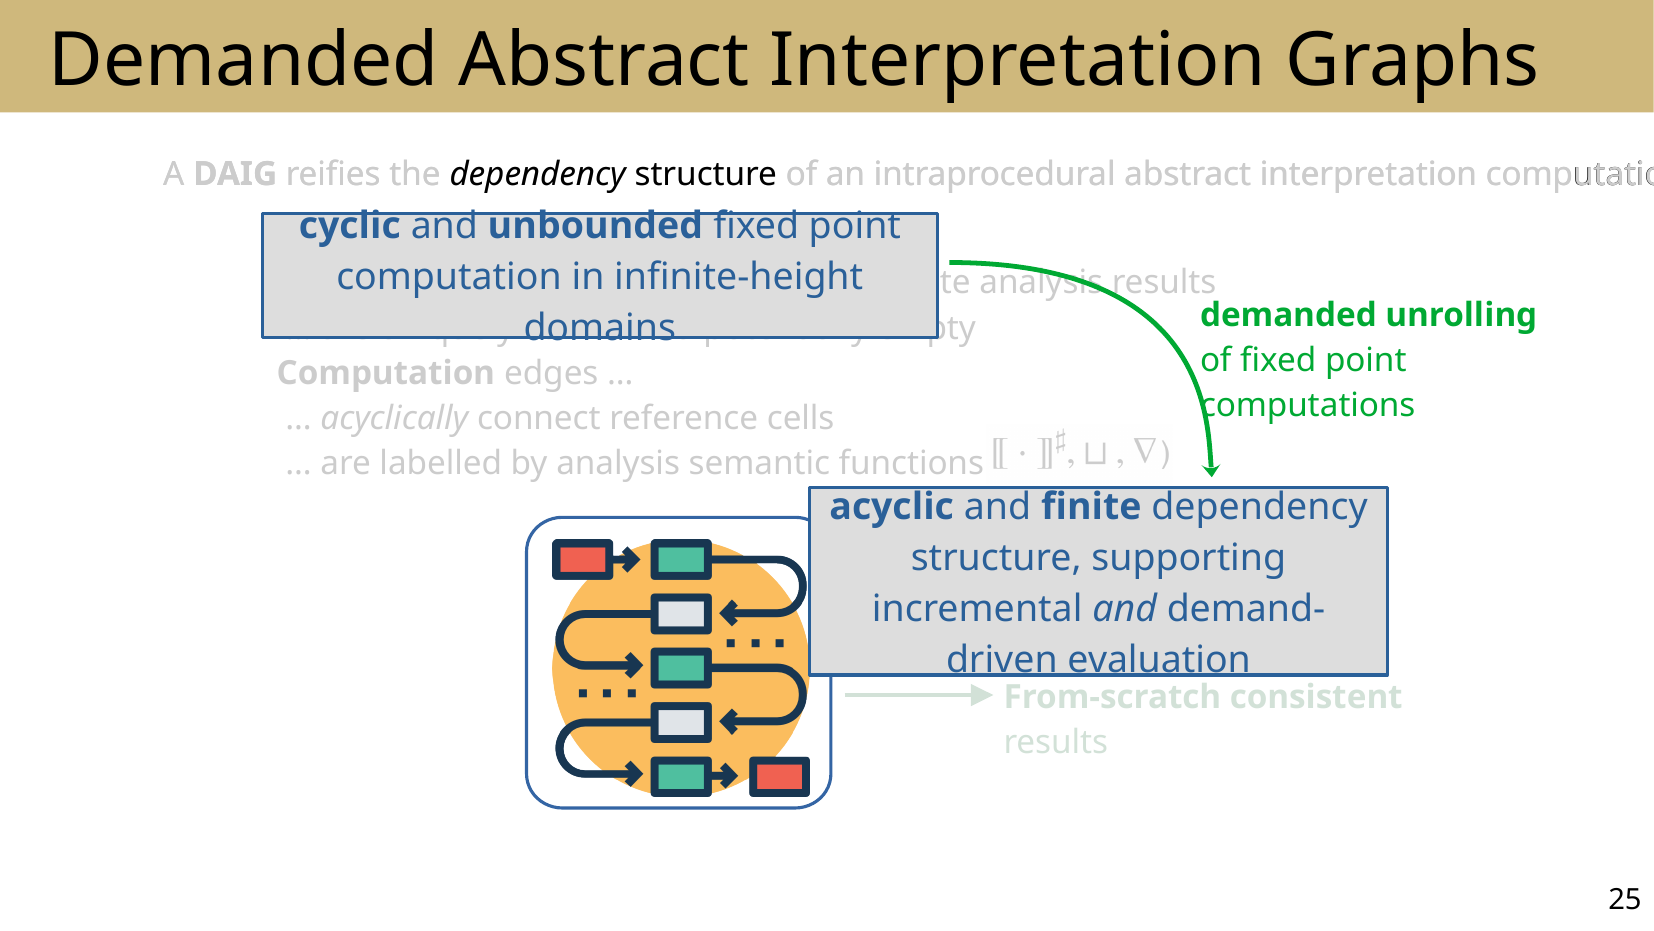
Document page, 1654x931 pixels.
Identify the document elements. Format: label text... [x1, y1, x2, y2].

text_box A DAIG reifies the dependency structure of an intraprocedural abstract interpretation computation [163, 150, 1542, 197]
text_box acyclic and finite dependency structure, supporting incremental and demand-driven evaluation [809, 487, 1388, 676]
text_box ??? [526, 517, 831, 808]
text_box cyclic and unbounded fixed point computation in infinite-height domains [262, 213, 938, 338]
text_box demanded unrolling of fixed point computations [1200, 290, 1576, 488]
picture [552, 539, 810, 797]
title Demanded Abstract Interpretation Graphs [0, 0, 1576, 113]
text_box [150, 149, 1576, 863]
